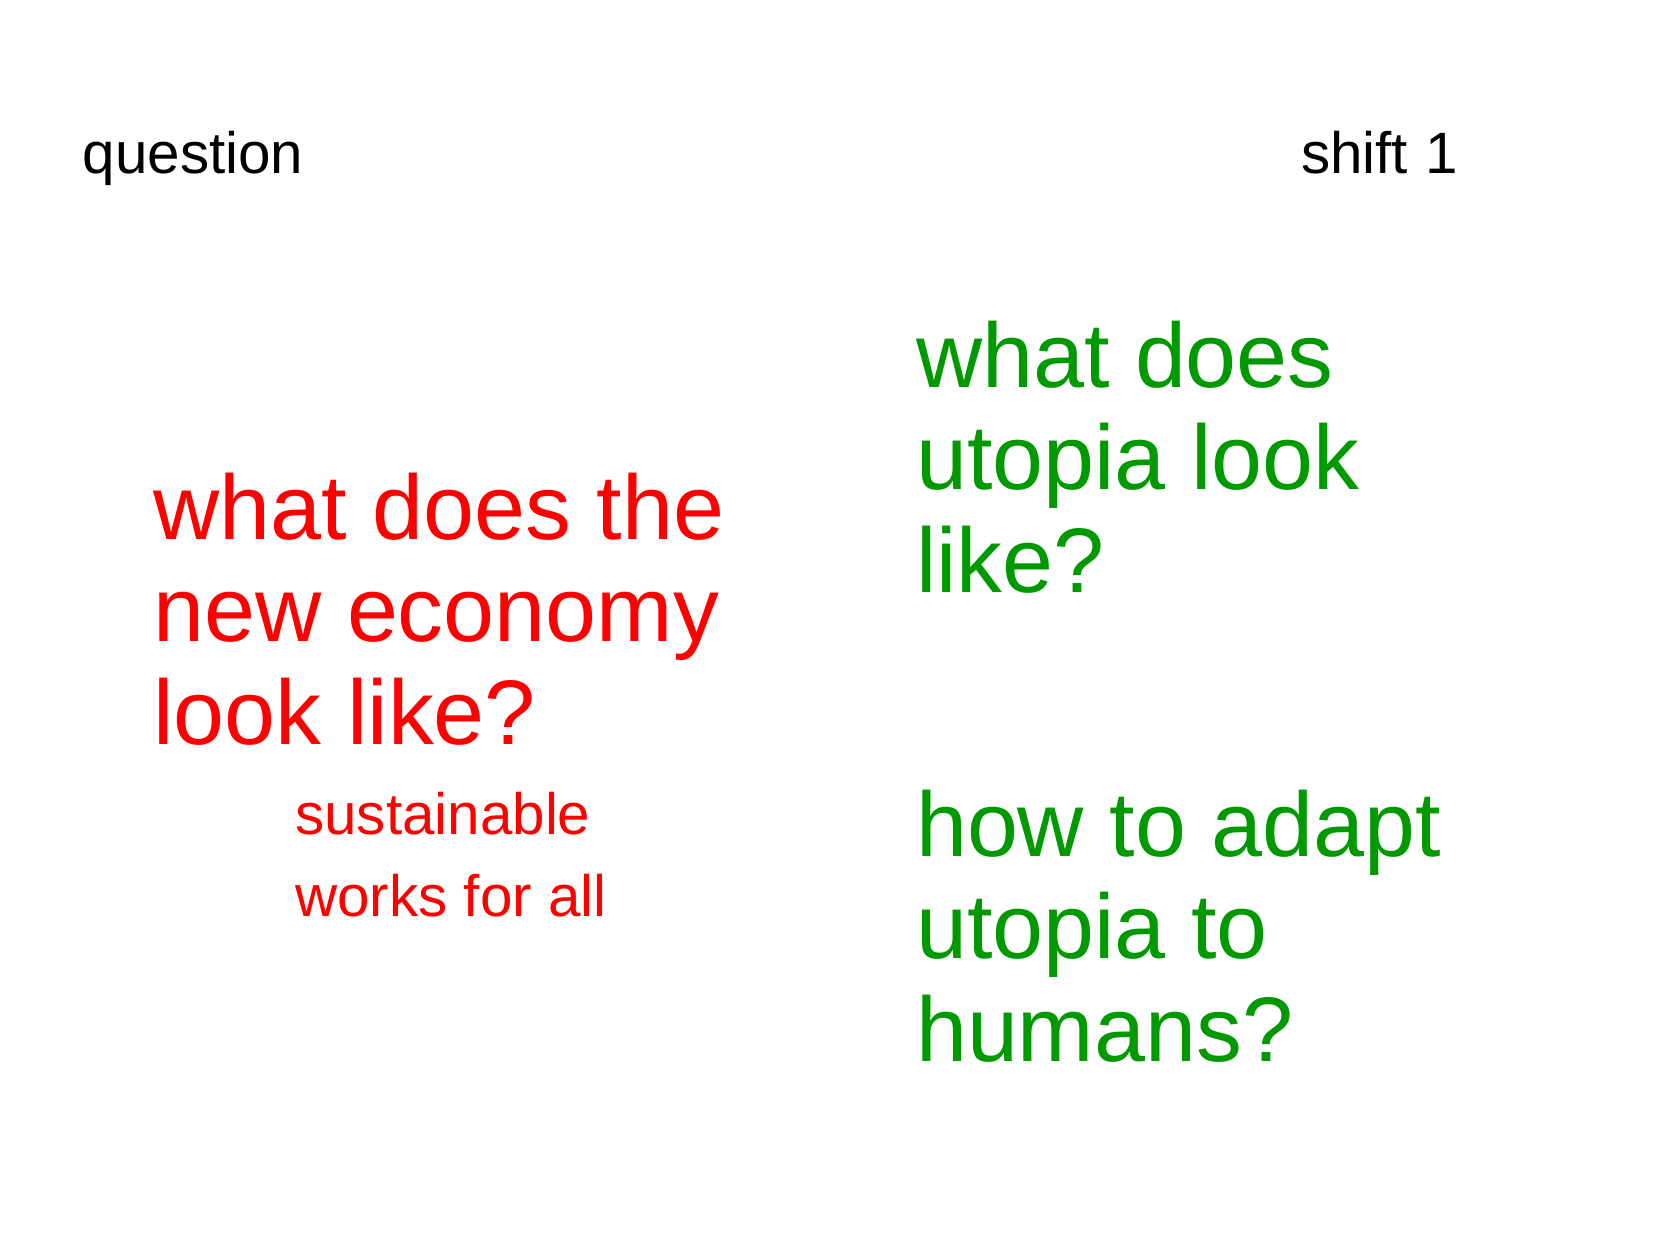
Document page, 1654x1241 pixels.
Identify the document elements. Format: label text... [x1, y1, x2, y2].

list what does the new economy look like? sustainable works for all [82, 290, 809, 1096]
title 1 [1425, 49, 1572, 257]
list what does utopia look like? how to adapt utopia to humans? [845, 290, 1572, 1096]
title shift [767, 49, 1409, 257]
title question [82, 49, 767, 257]
